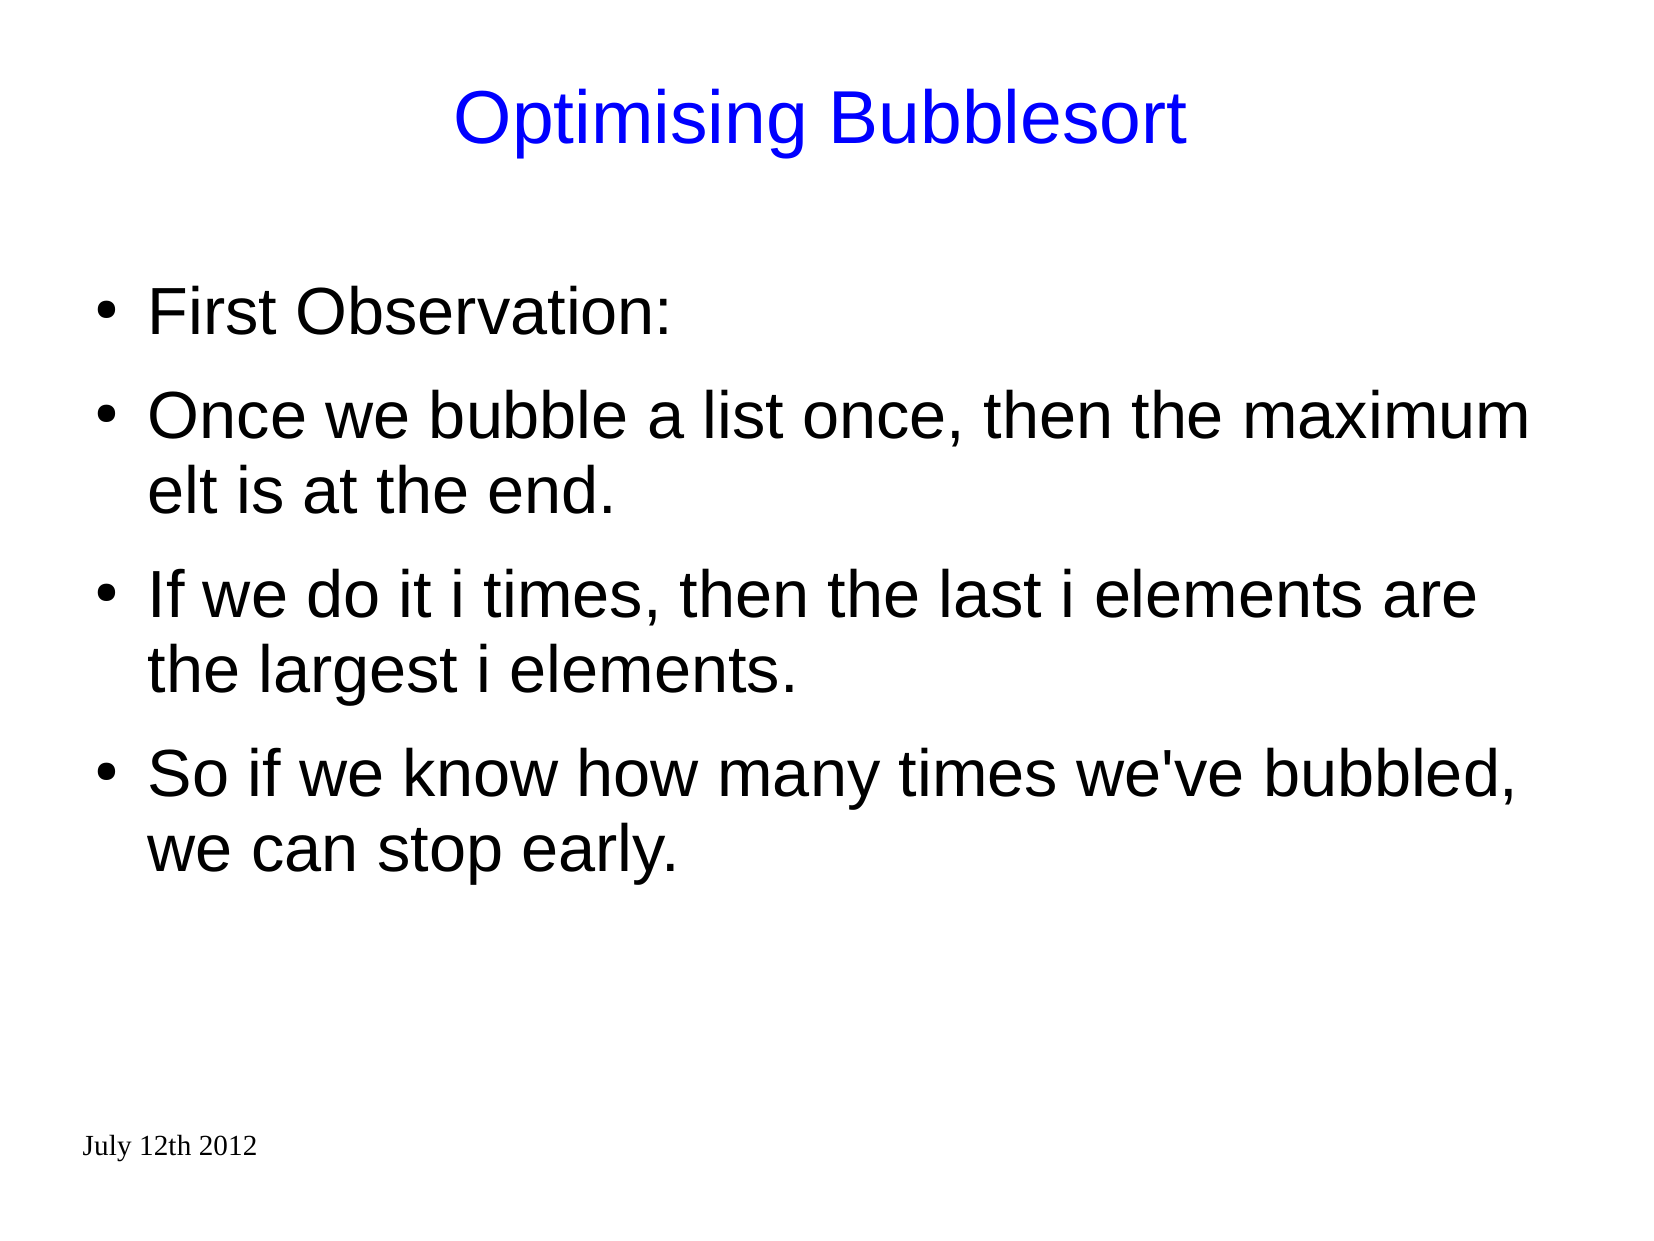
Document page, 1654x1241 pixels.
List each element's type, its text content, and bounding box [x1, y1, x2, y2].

list First Observation: Once we bubble a list once, then the maximum elt is at the end. If we do it i times, then the last i elements are the largest i elements. So if we know how many times we've bubbled, we can stop early. [76, 274, 1565, 1093]
title Optimising Bubblesort [76, 58, 1565, 178]
